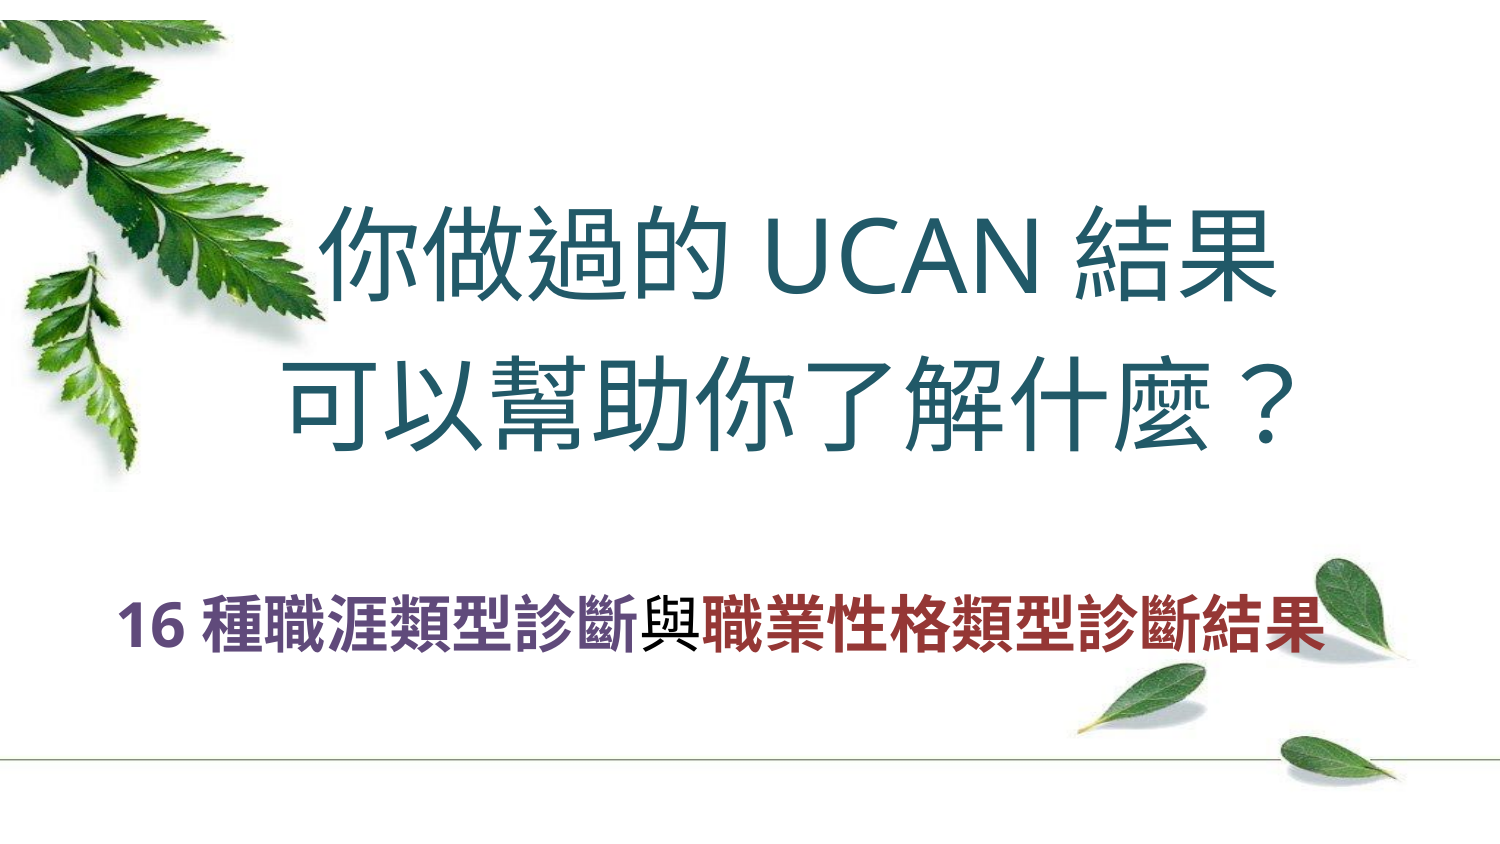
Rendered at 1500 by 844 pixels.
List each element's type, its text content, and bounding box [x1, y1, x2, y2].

title 你做過的UCAN結果 可以幫助你了解什麼？ [123, 126, 1474, 503]
picture [0, 20, 1500, 844]
text_box 16種職涯類型診斷與職業性格類型診斷結果 [100, 540, 1353, 655]
